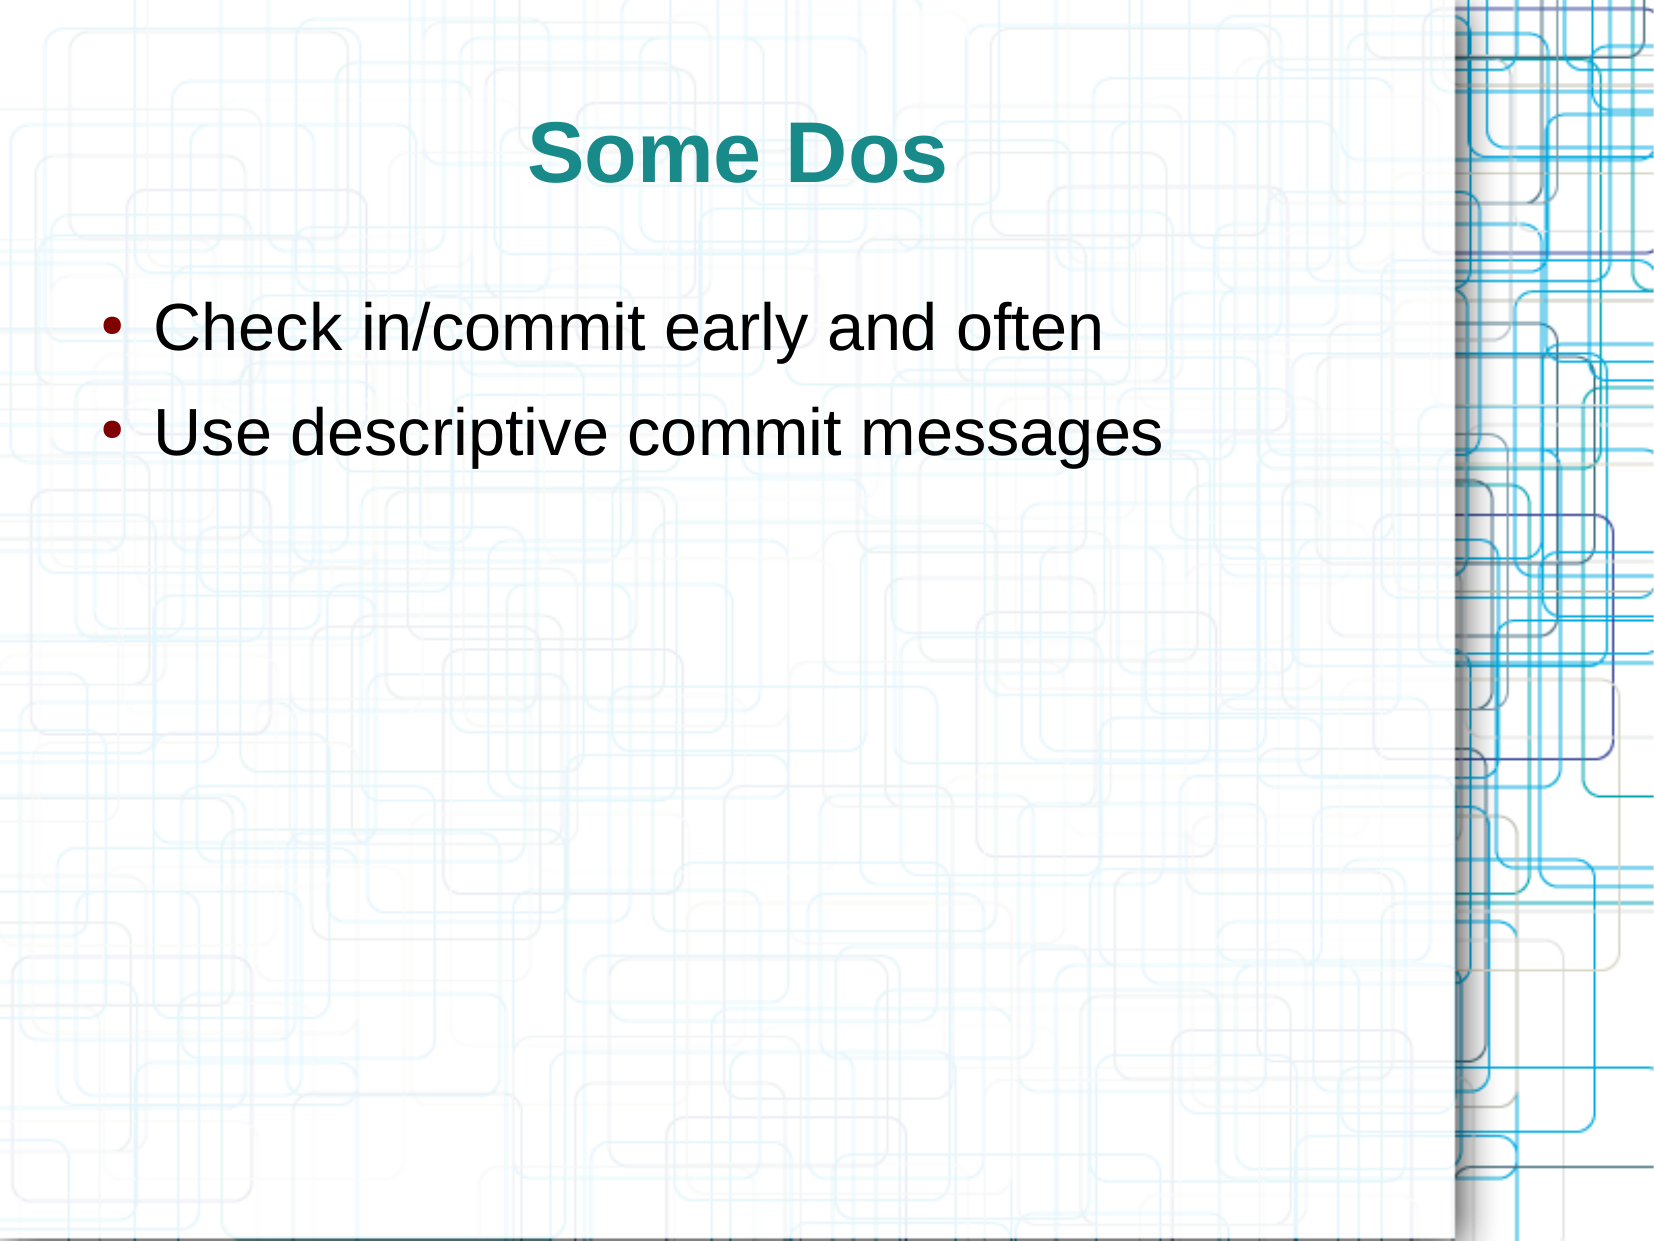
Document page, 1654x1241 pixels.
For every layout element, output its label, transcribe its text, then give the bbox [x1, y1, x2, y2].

picture [0, 0, 1654, 1241]
title Some Dos [59, 49, 1418, 257]
list Check in/commit early and often Use descriptive commit messages [82, 290, 1418, 1010]
